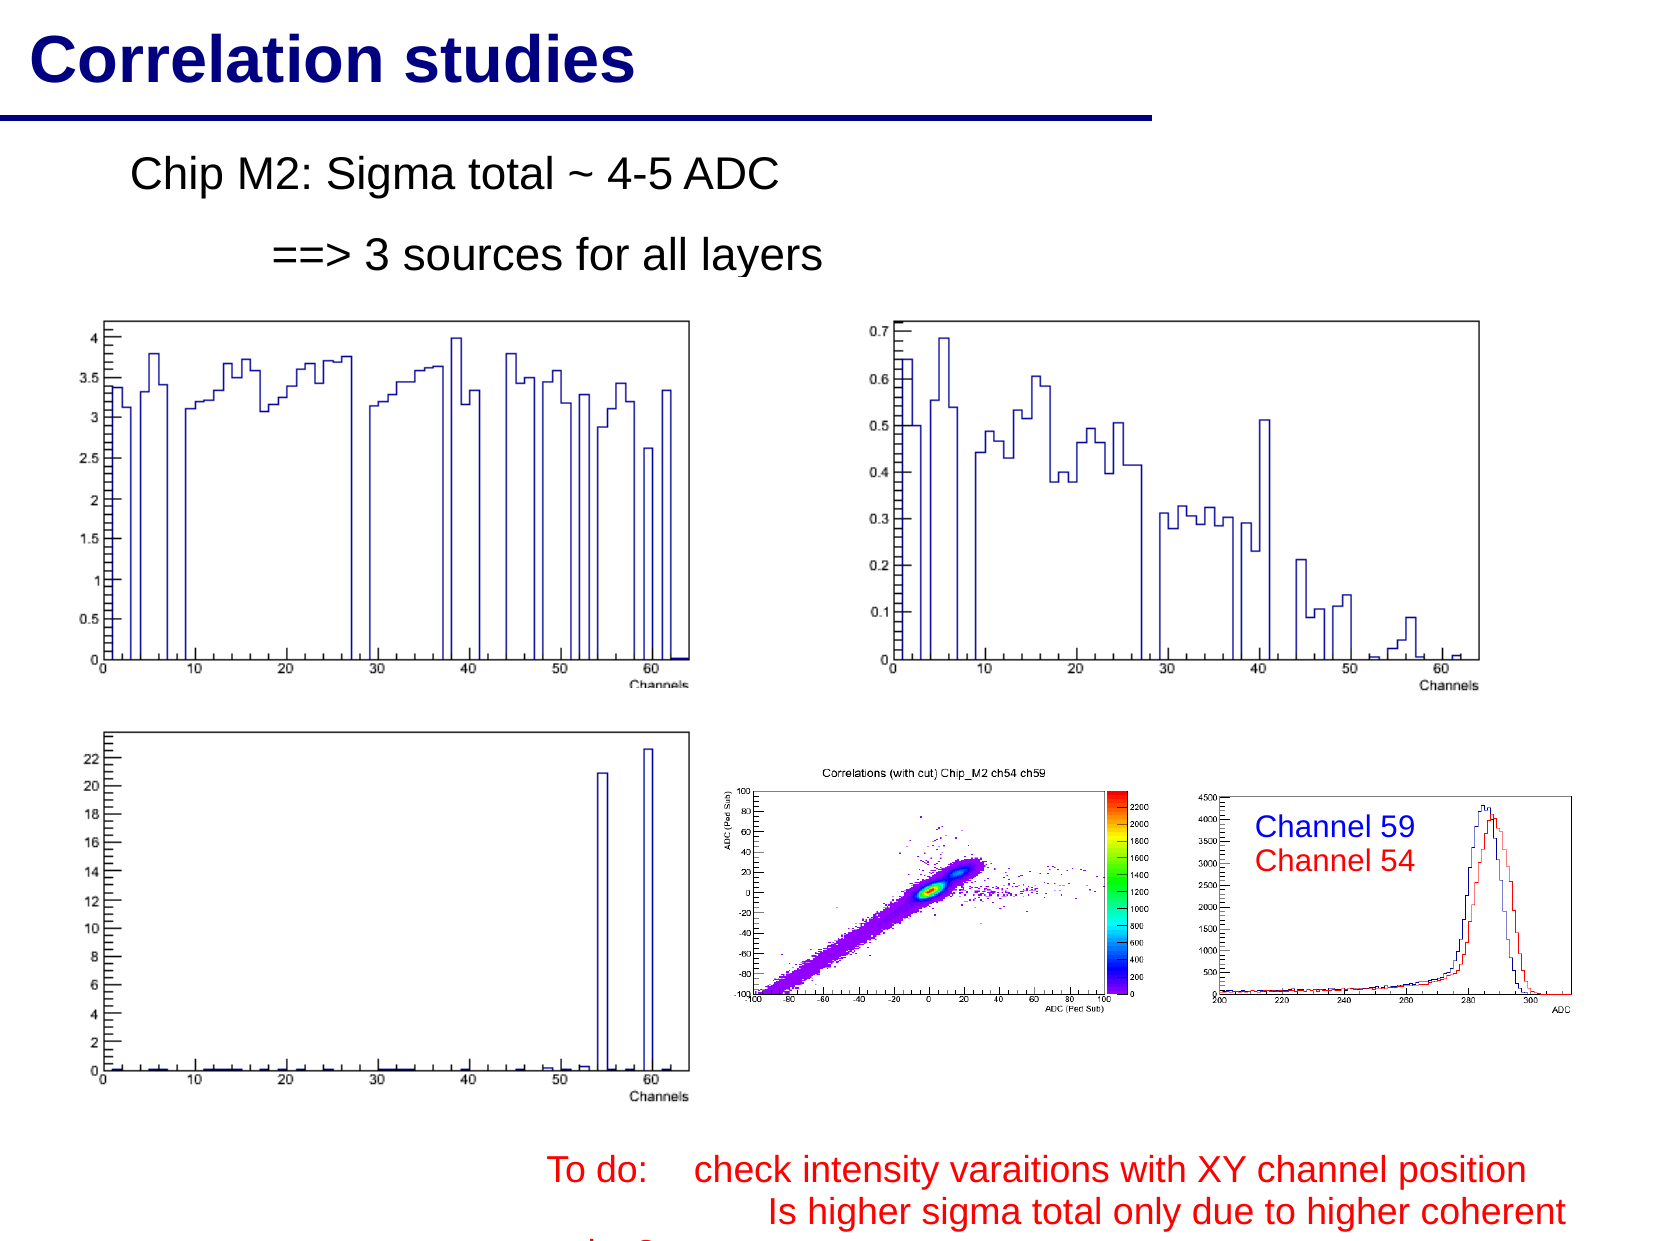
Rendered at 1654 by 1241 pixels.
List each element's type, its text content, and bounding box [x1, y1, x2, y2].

picture [819, 277, 1570, 727]
list Chip M2: Sigma total ~ 4-5 ADC ==> 3 sources for all layers [59, 147, 1548, 867]
text_box Channel 59 Channel 54 [1240, 801, 1536, 886]
text_box To do: check intensity varaitions with XY channel position Is higher sigma total only due to higher coherent noise? [531, 1141, 1654, 1241]
picture [1174, 769, 1625, 1034]
title Correlation studies [29, 0, 1625, 119]
picture [29, 277, 1159, 1138]
